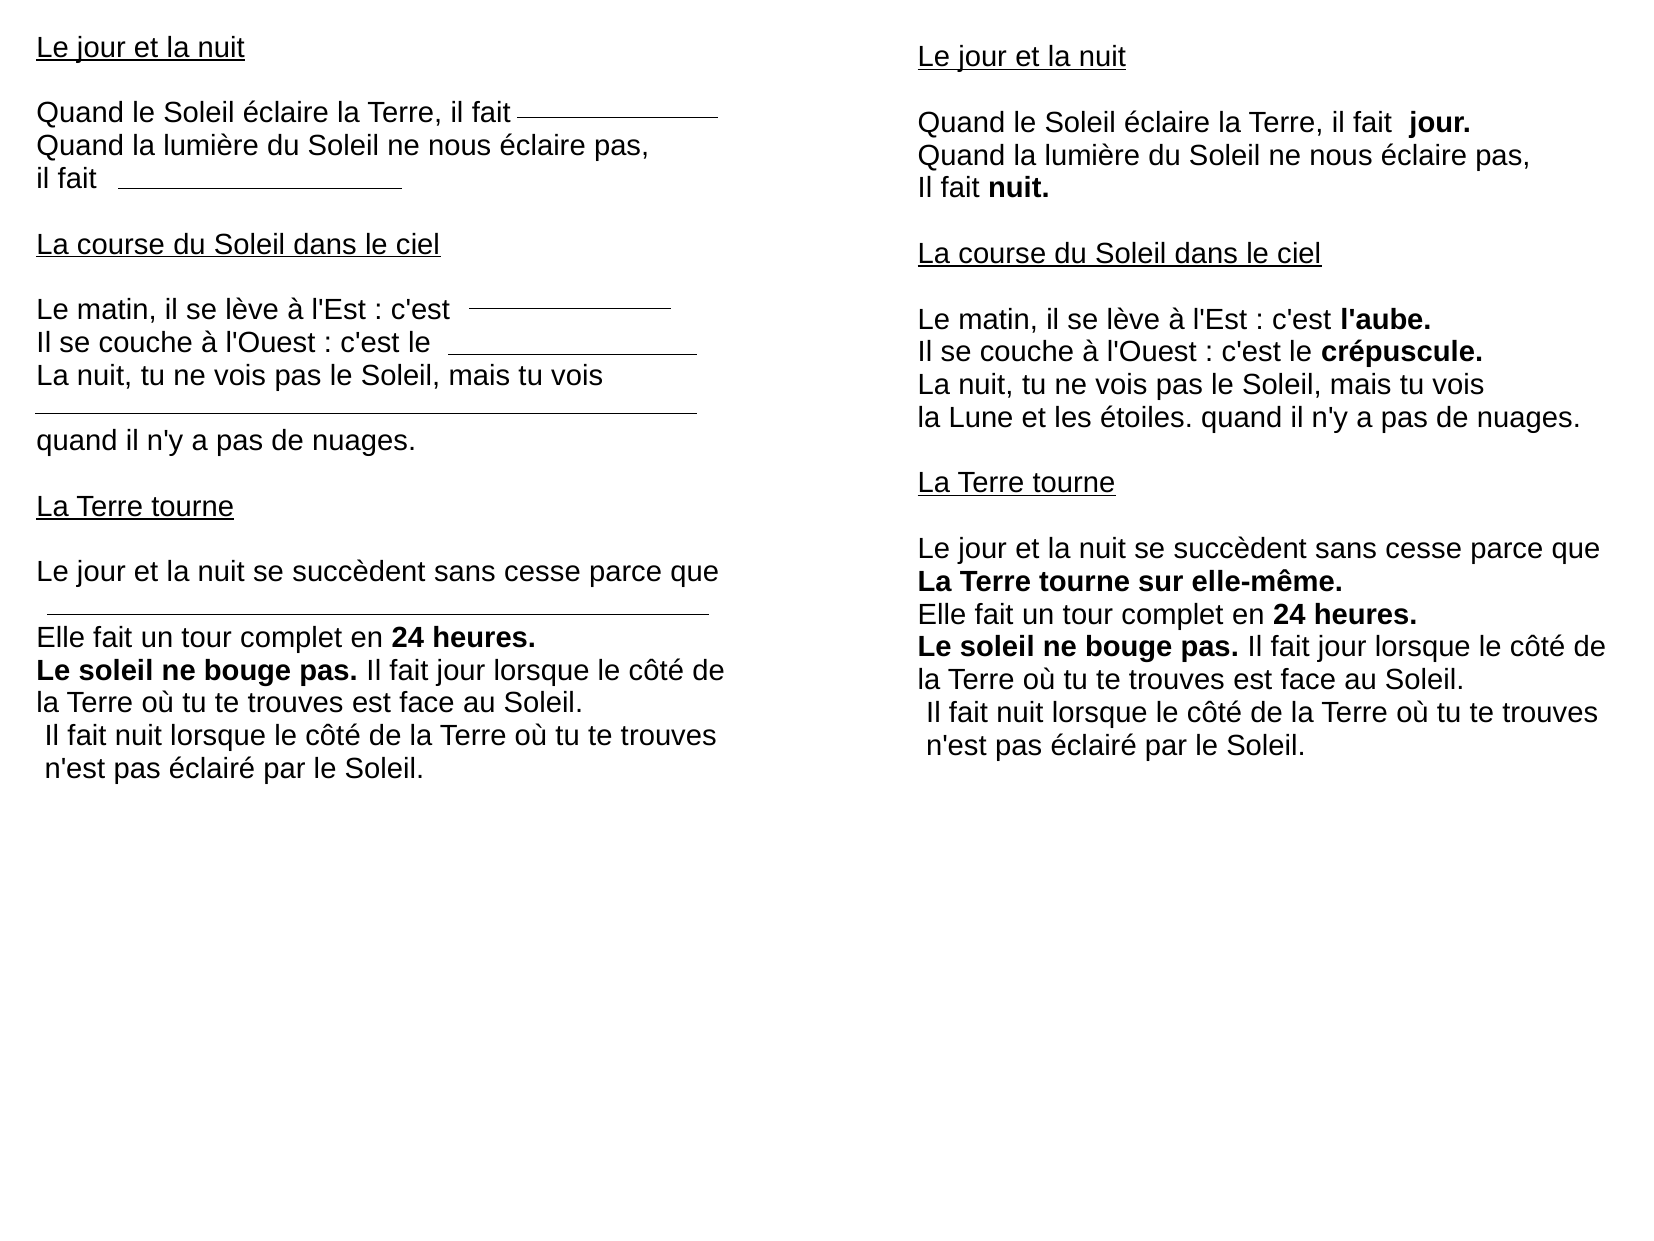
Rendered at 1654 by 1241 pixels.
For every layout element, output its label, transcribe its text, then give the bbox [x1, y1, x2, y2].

text_box Le jour et la nuit Quand le Soleil éclaire la Terre, il fait Quand la lumière du Soleil ne nous éclaire pas, il fait La course du Soleil dans le ciel Le matin, il se lève à l'Est : c'est Il se couche à l'Ouest : c'est le La nuit, tu ne vois pas le Soleil, mais tu vois quand il n'y a pas de nuages. La Terre tourne Le jour et la nuit se succèdent sans cesse parce que Elle fait un tour complet en 24 heures. Le soleil ne bouge pas. Il fait jour lorsque le côté de la Terre où tu te trouves est face au Soleil. Il fait nuit lorsque le côté de la Terre où tu te trouves n'est pas éclairé par le Soleil. [21, 23, 991, 794]
text_box Le jour et la nuit Quand le Soleil éclaire la Terre, il fait jour. Quand la lumière du Soleil ne nous éclaire pas, Il fait nuit. La course du Soleil dans le ciel Le matin, il se lève à l'Est : c'est l'aube. Il se couche à l'Ouest : c'est le crépuscule. La nuit, tu ne vois pas le Soleil, mais tu vois la Lune et les étoiles. quand il n'y a pas de nuages. La Terre tourne Le jour et la nuit se succèdent sans cesse parce que La Terre tourne sur elle-même. Elle fait un tour complet en 24 heures. Le soleil ne bouge pas. Il fait jour lorsque le côté de la Terre où tu te trouves est face au Soleil. Il fait nuit lorsque le côté de la Terre où tu te trouves n'est pas éclairé par le Soleil. [902, 33, 1654, 774]
